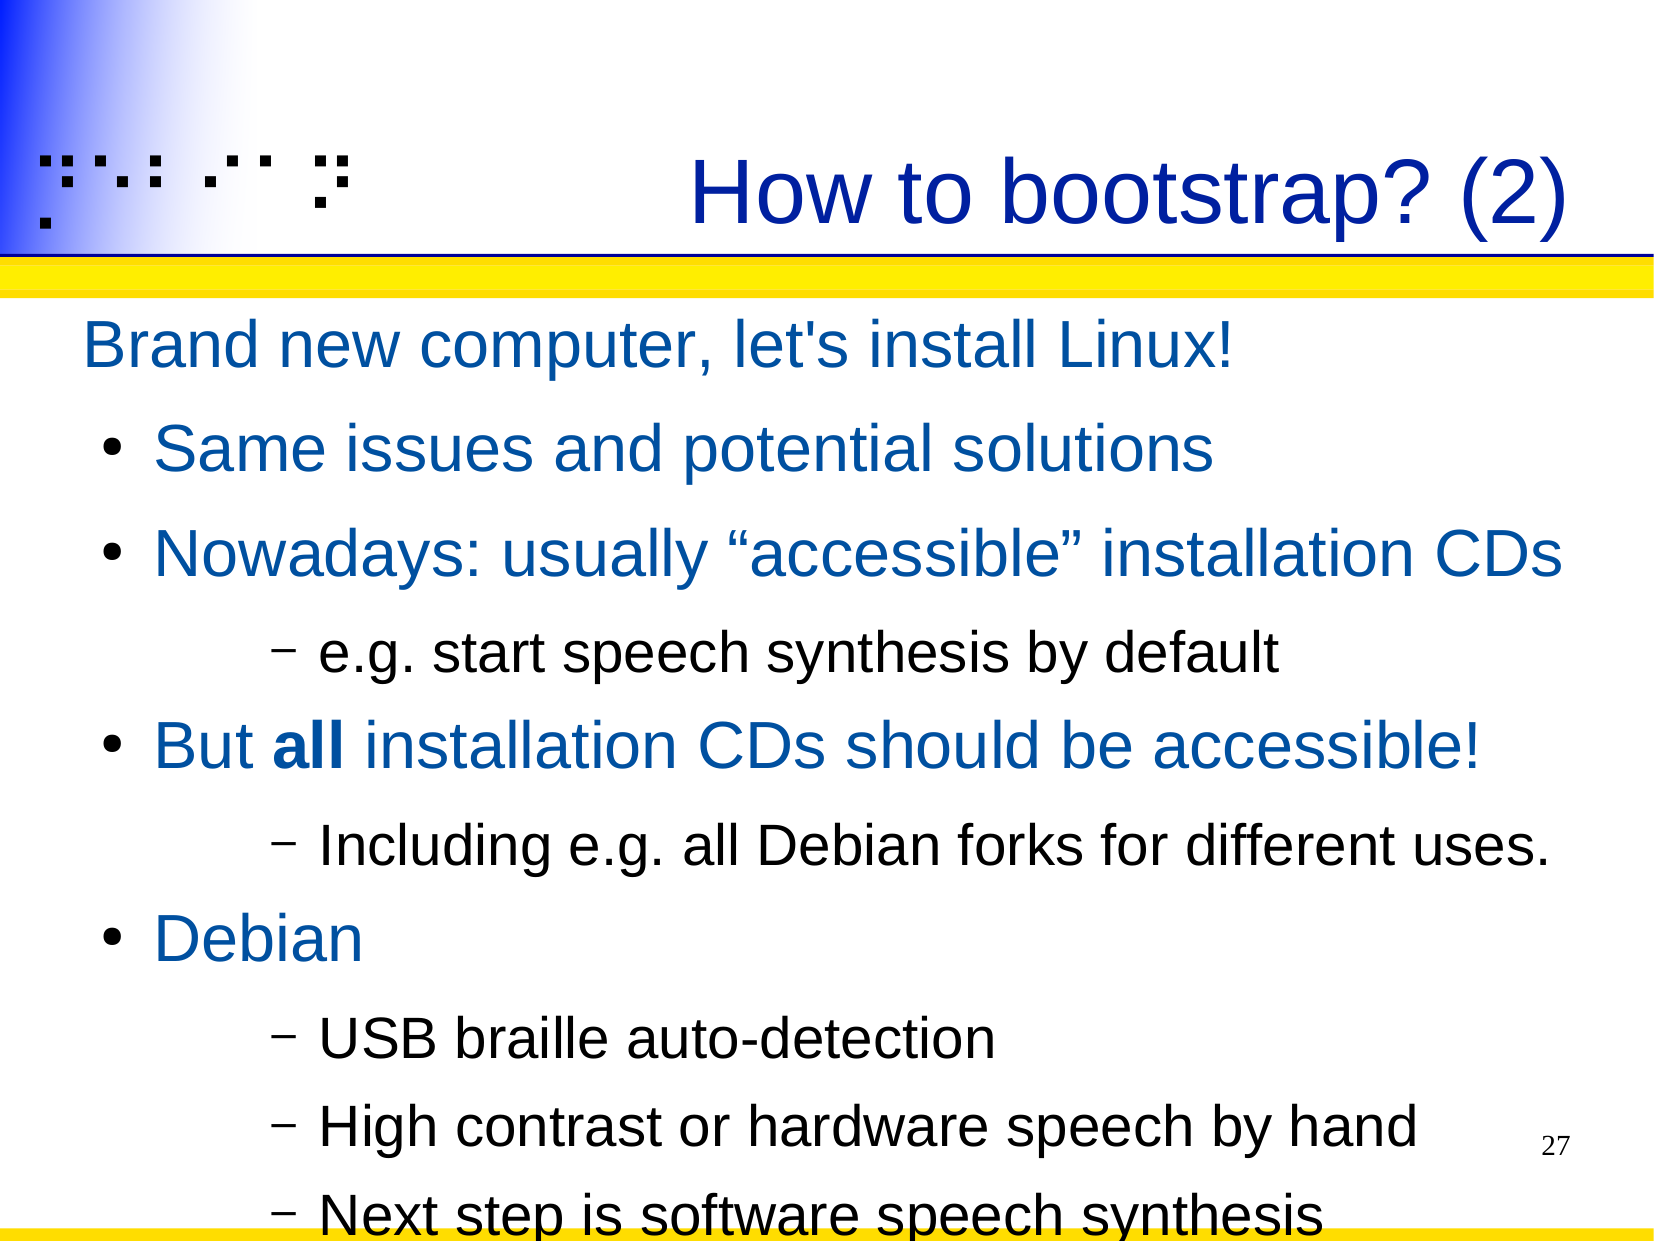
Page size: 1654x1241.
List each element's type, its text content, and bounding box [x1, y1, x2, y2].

title How to bootstrap? (2) [372, 126, 1571, 257]
list Brand new computer, let's install Linux! Same issues and potential solutions Nowadays: usually “accessible” installation CDs e.g. start speech synthesis by default But all installation CDs should be accessible! Including e.g. all Debian forks for different uses. Debian USB braille auto-detection High contrast or hardware speech by hand Next step is software speech synthesis [82, 307, 1571, 1241]
